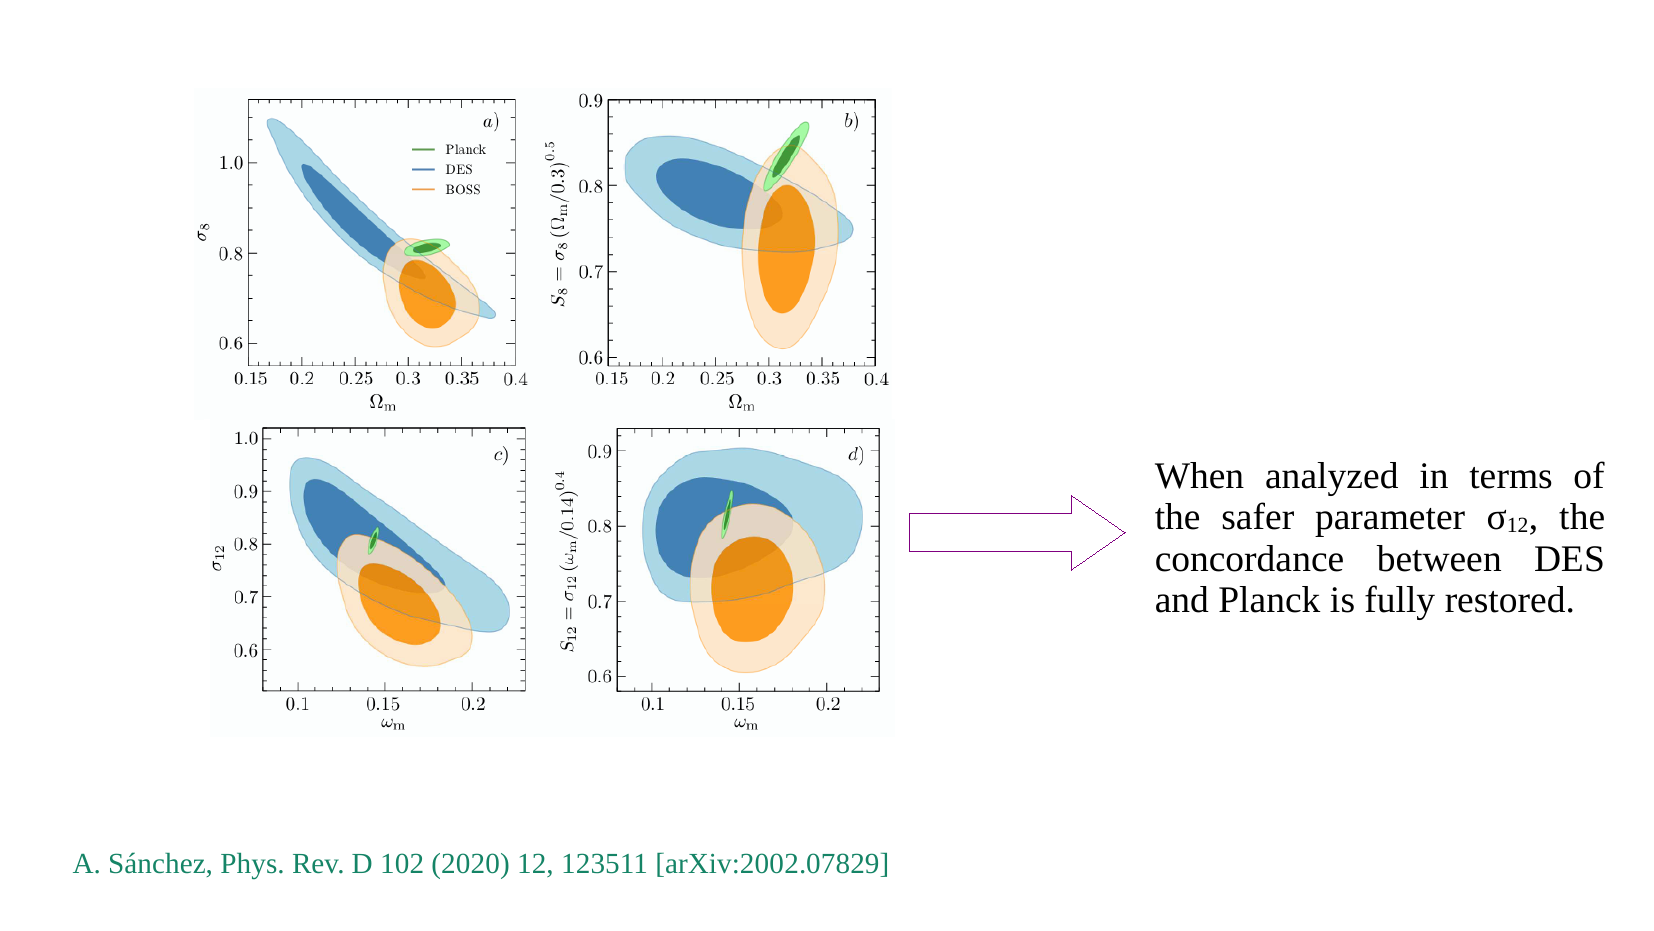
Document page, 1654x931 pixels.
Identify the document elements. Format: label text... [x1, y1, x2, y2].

text_box A. Sánchez, Phys. Rev. D 102 (2020) 12, 123511 [arXiv:2002.07829] [57, 840, 991, 931]
picture [175, 74, 910, 737]
text_box When analyzed in terms of the safer parameter σ12, the concordance between DES and Planck is fully restored. [1140, 447, 1621, 841]
text_box [909, 495, 1126, 571]
